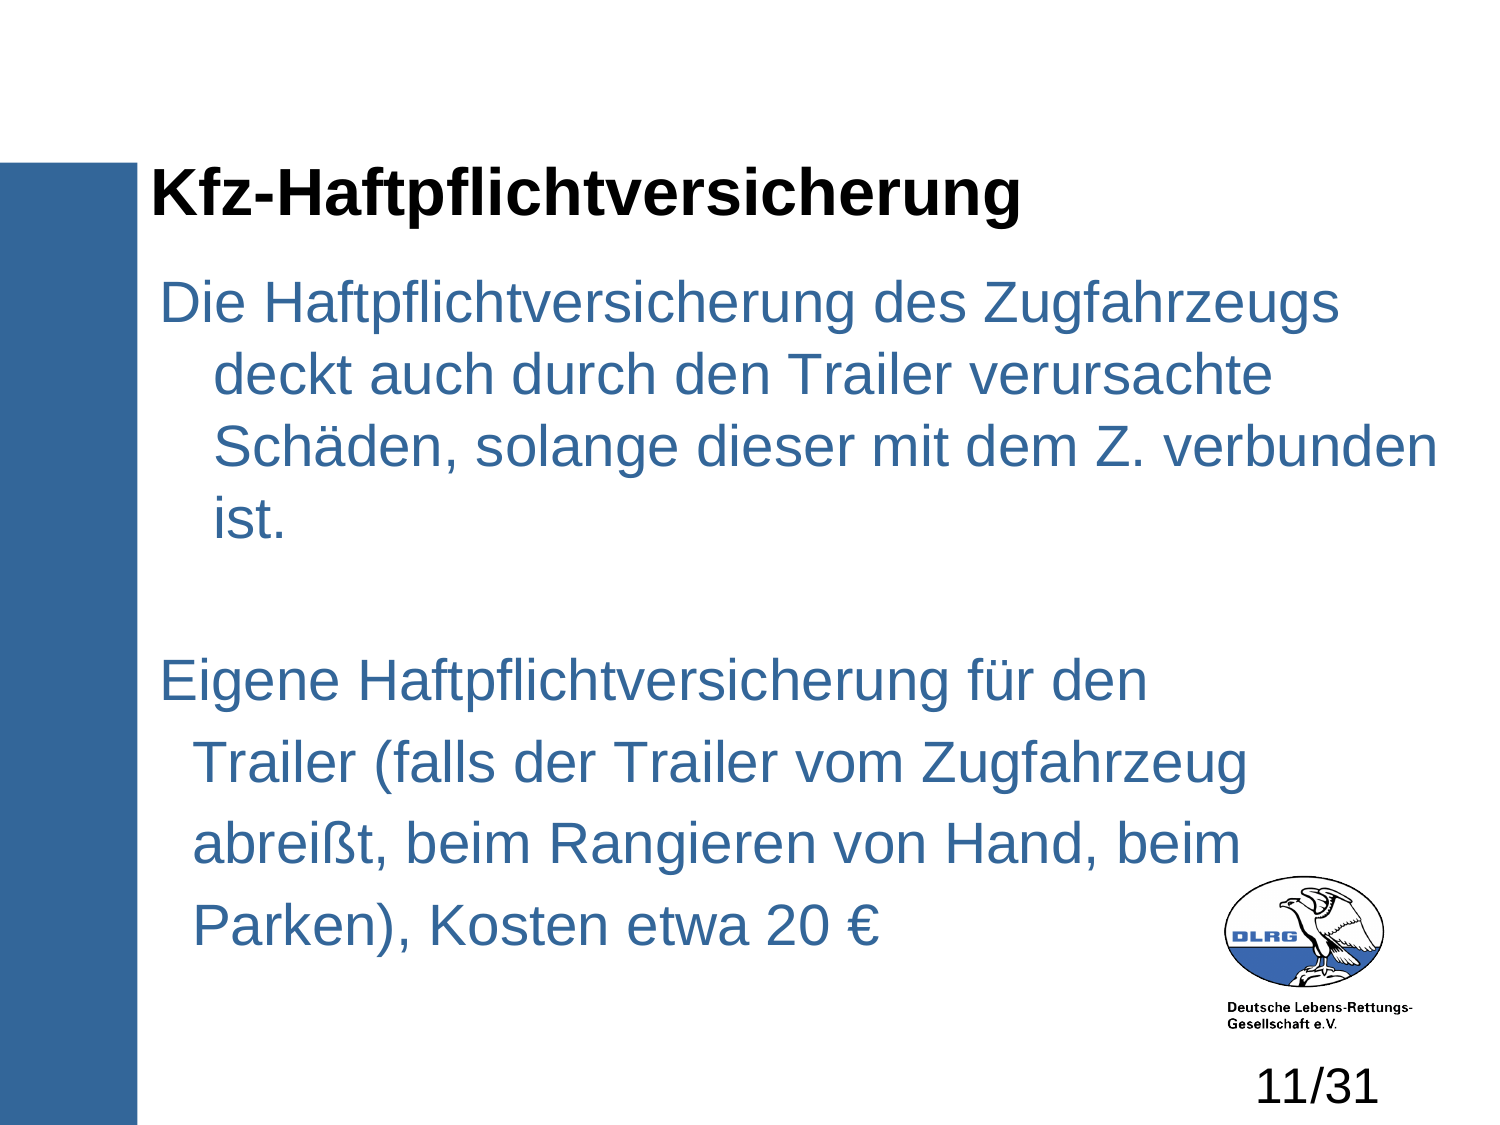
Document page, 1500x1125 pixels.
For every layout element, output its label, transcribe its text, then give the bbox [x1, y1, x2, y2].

text_box Die Haftpflichtversicherung des Zugfahrzeugs deckt auch durch den Trailer verursachte Schäden, solange dieser mit dem Z. verbunden ist. Eigene Haftpflichtversicherung für den Trailer (falls der Trailer vom Zugfahrzeug abreißt, beim Rangieren von Hand, beim Parken), Kosten etwa 20 € [159, 261, 1460, 1073]
text_box 11/31 [1240, 1062, 1395, 1120]
title Kfz-Haftpflichtversicherung [150, 100, 1423, 286]
